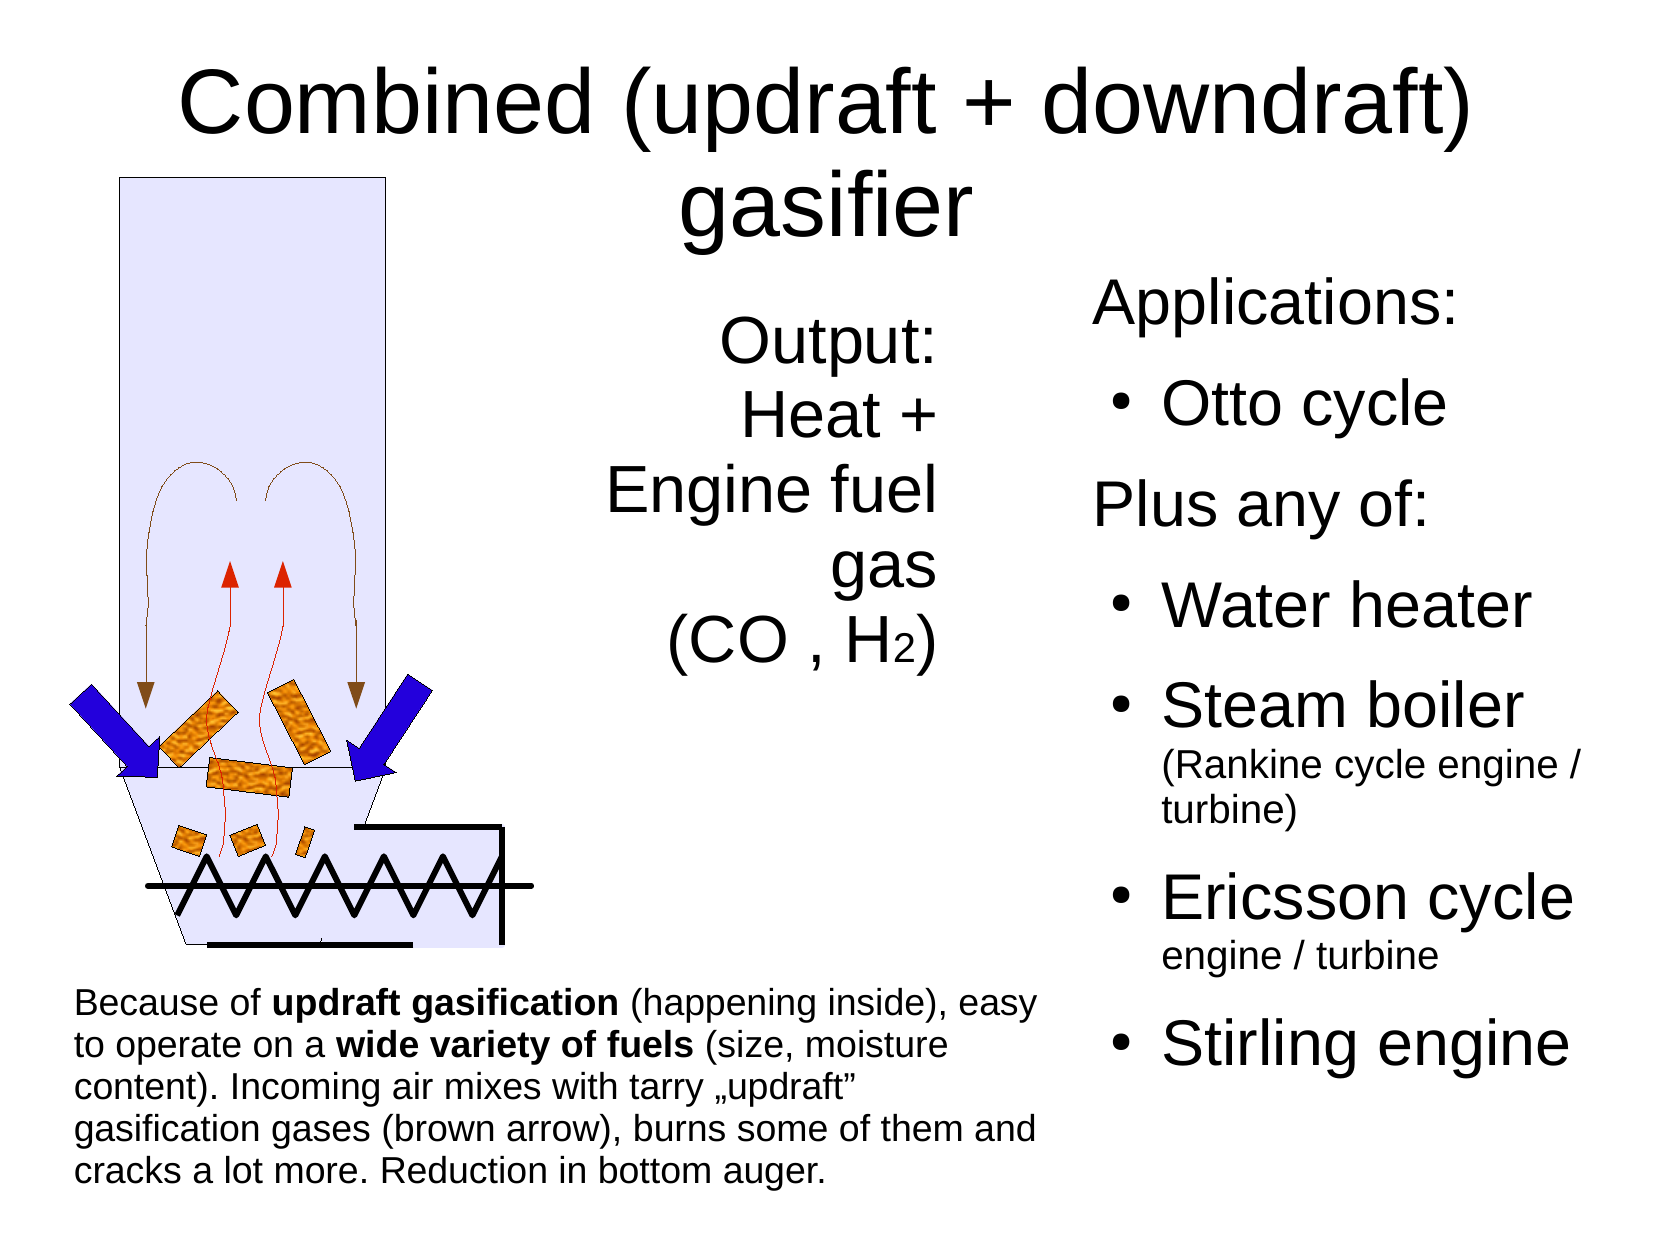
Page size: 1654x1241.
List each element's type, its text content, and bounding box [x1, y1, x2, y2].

title Combined (updraft + downdraft) gasifier [82, 39, 1571, 267]
text_box Because of updraft gasification (happening inside), easy to operate on a wide variety of fuels (size, moisture content). Incoming air mixes with tarry „updraft” gasification gases (brown arrow), burns some of them and cracks a lot more. Reduction in bottom auger. [59, 974, 1063, 1226]
text_box [69, 177, 532, 945]
text_box Output: Heat + Engine fuel gas (CO , H2) [590, 295, 1034, 768]
list Applications: Otto cycle Plus any of: Water heater Steam boiler (Rankine cycle engine / turbine) Ericsson cycle engine / turbine Stirling engine [1092, 265, 1595, 1085]
